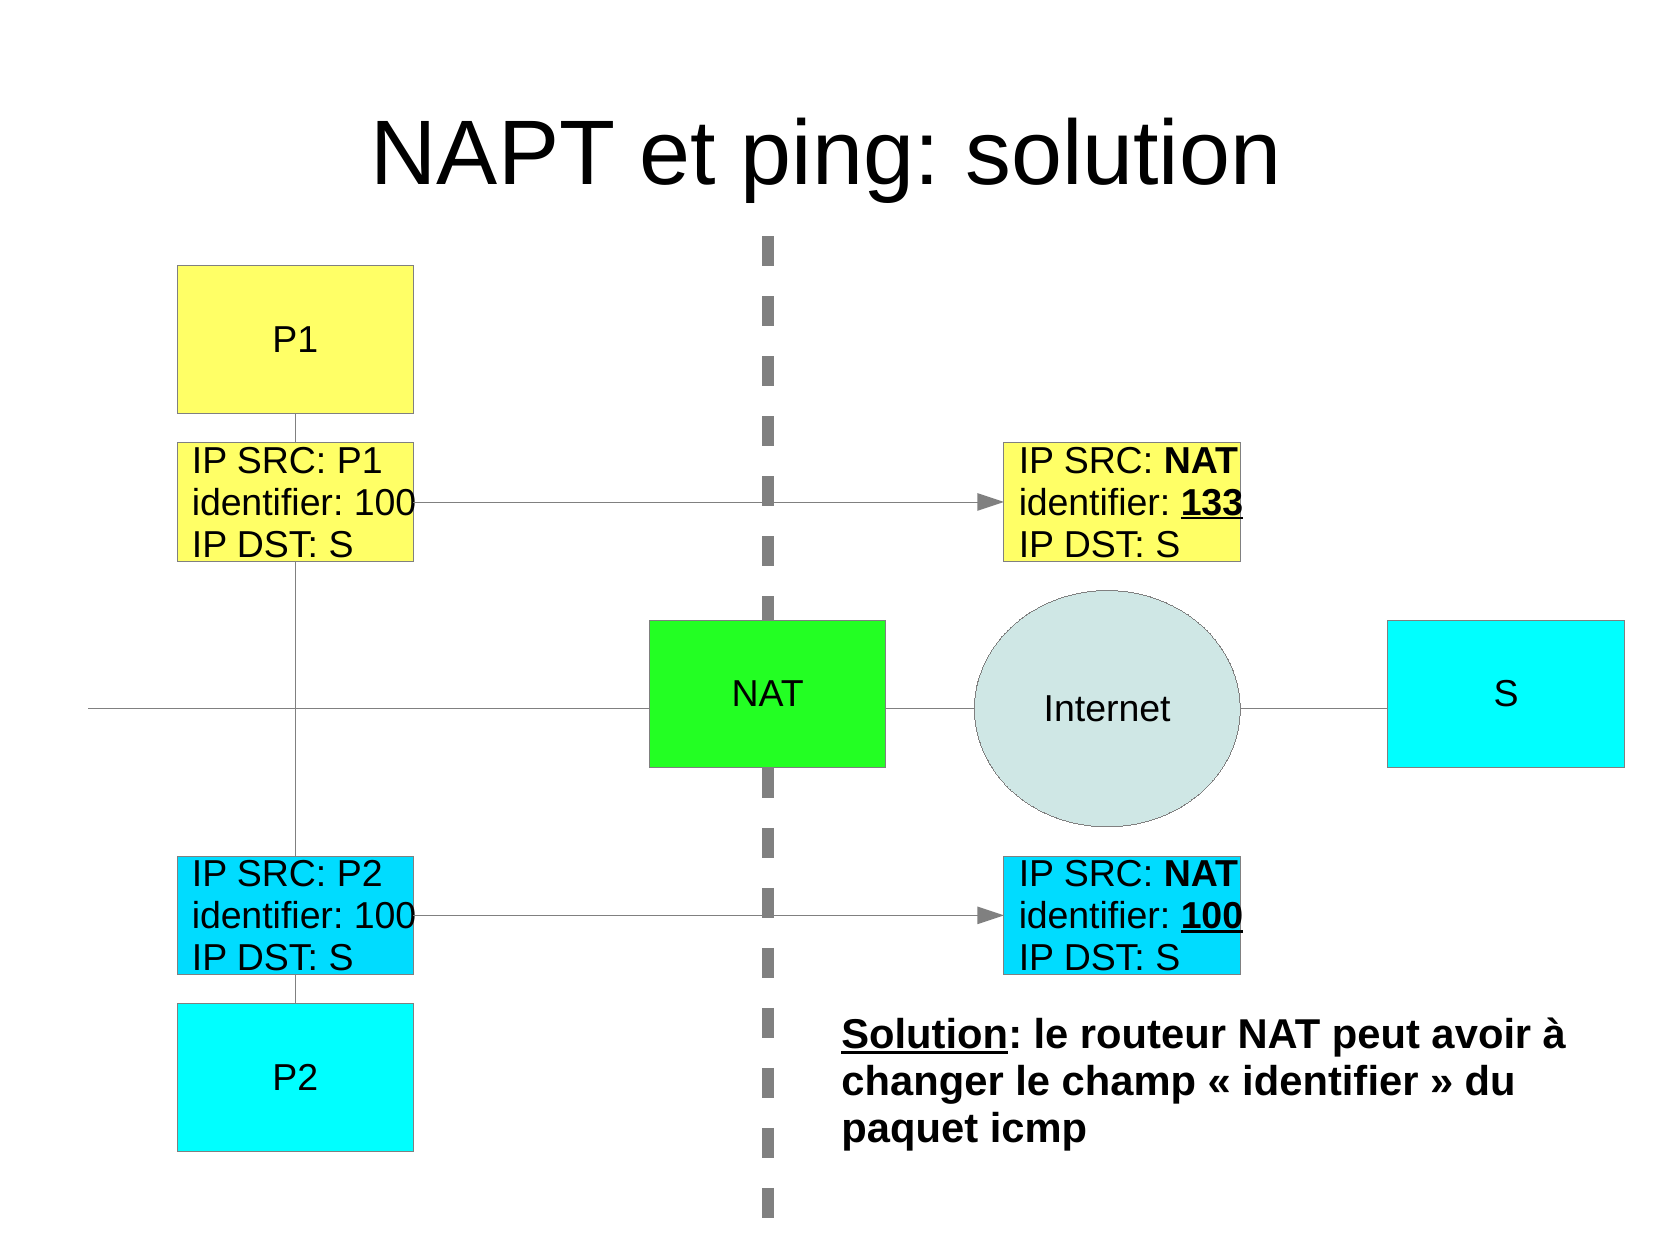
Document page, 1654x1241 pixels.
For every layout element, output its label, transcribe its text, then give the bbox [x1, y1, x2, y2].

text_box P2 [177, 1003, 414, 1152]
title NAPT et ping: solution [82, 49, 1571, 257]
text_box NAT [649, 620, 886, 768]
text_box IP SRC: NAT identifier: 100 IP DST: S [1003, 856, 1241, 975]
text_box S [1387, 620, 1625, 768]
text_box IP SRC: NAT identifier: 133 IP DST: S [1003, 442, 1241, 562]
text_box P1 [177, 265, 414, 414]
text_box IP SRC: P2 identifier: 100 IP DST: S [177, 856, 414, 975]
text_box Solution: le routeur NAT peut avoir à changer le champ « identifier » du paquet icmp [826, 1003, 1625, 1160]
text_box Internet [974, 590, 1241, 827]
text_box IP SRC: P1 identifier: 100 IP DST: S [177, 442, 414, 562]
